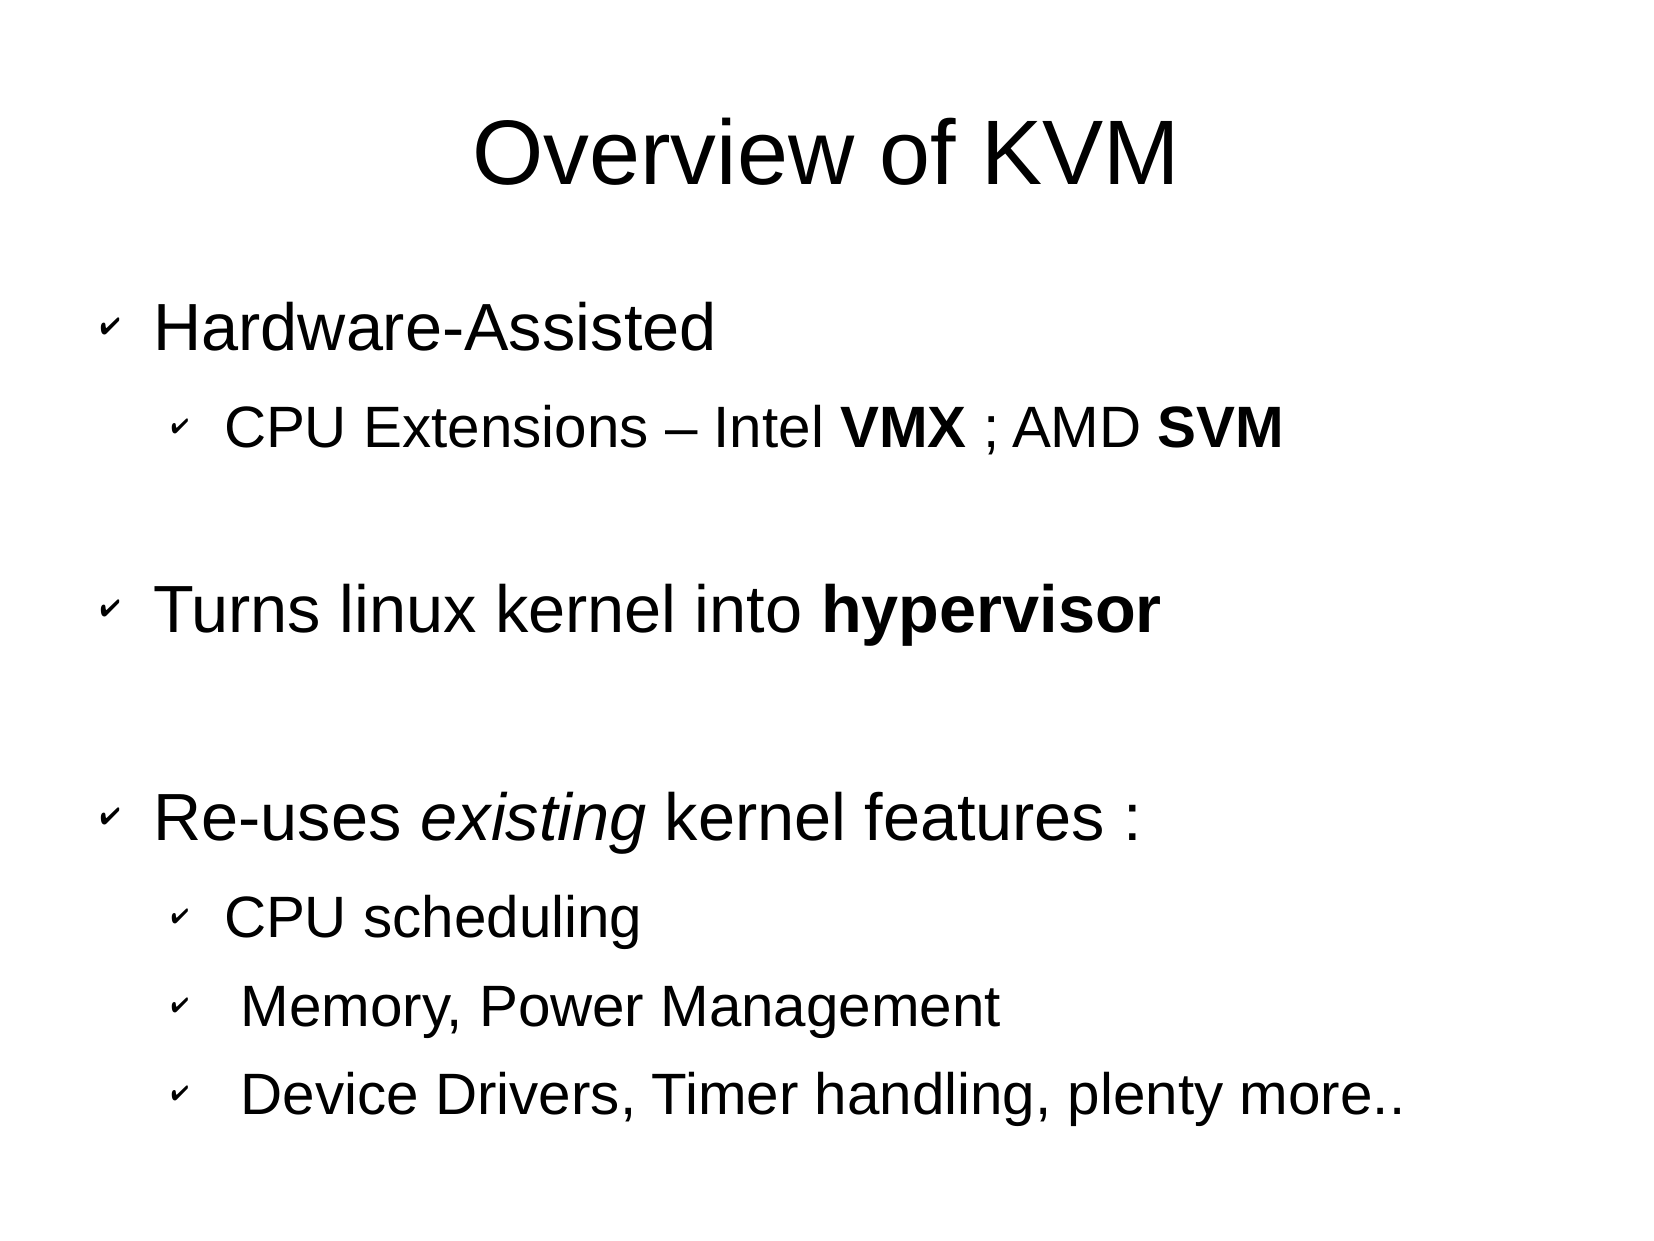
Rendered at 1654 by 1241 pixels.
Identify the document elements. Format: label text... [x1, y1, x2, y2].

list Hardware-Assisted CPU Extensions – Intel VMX ; AMD SVM Turns linux kernel into hypervisor Re-uses existing kernel features : CPU scheduling Memory, Power Management Device Drivers, Timer handling, plenty more.. [82, 290, 1571, 1128]
title Overview of KVM [82, 49, 1571, 257]
